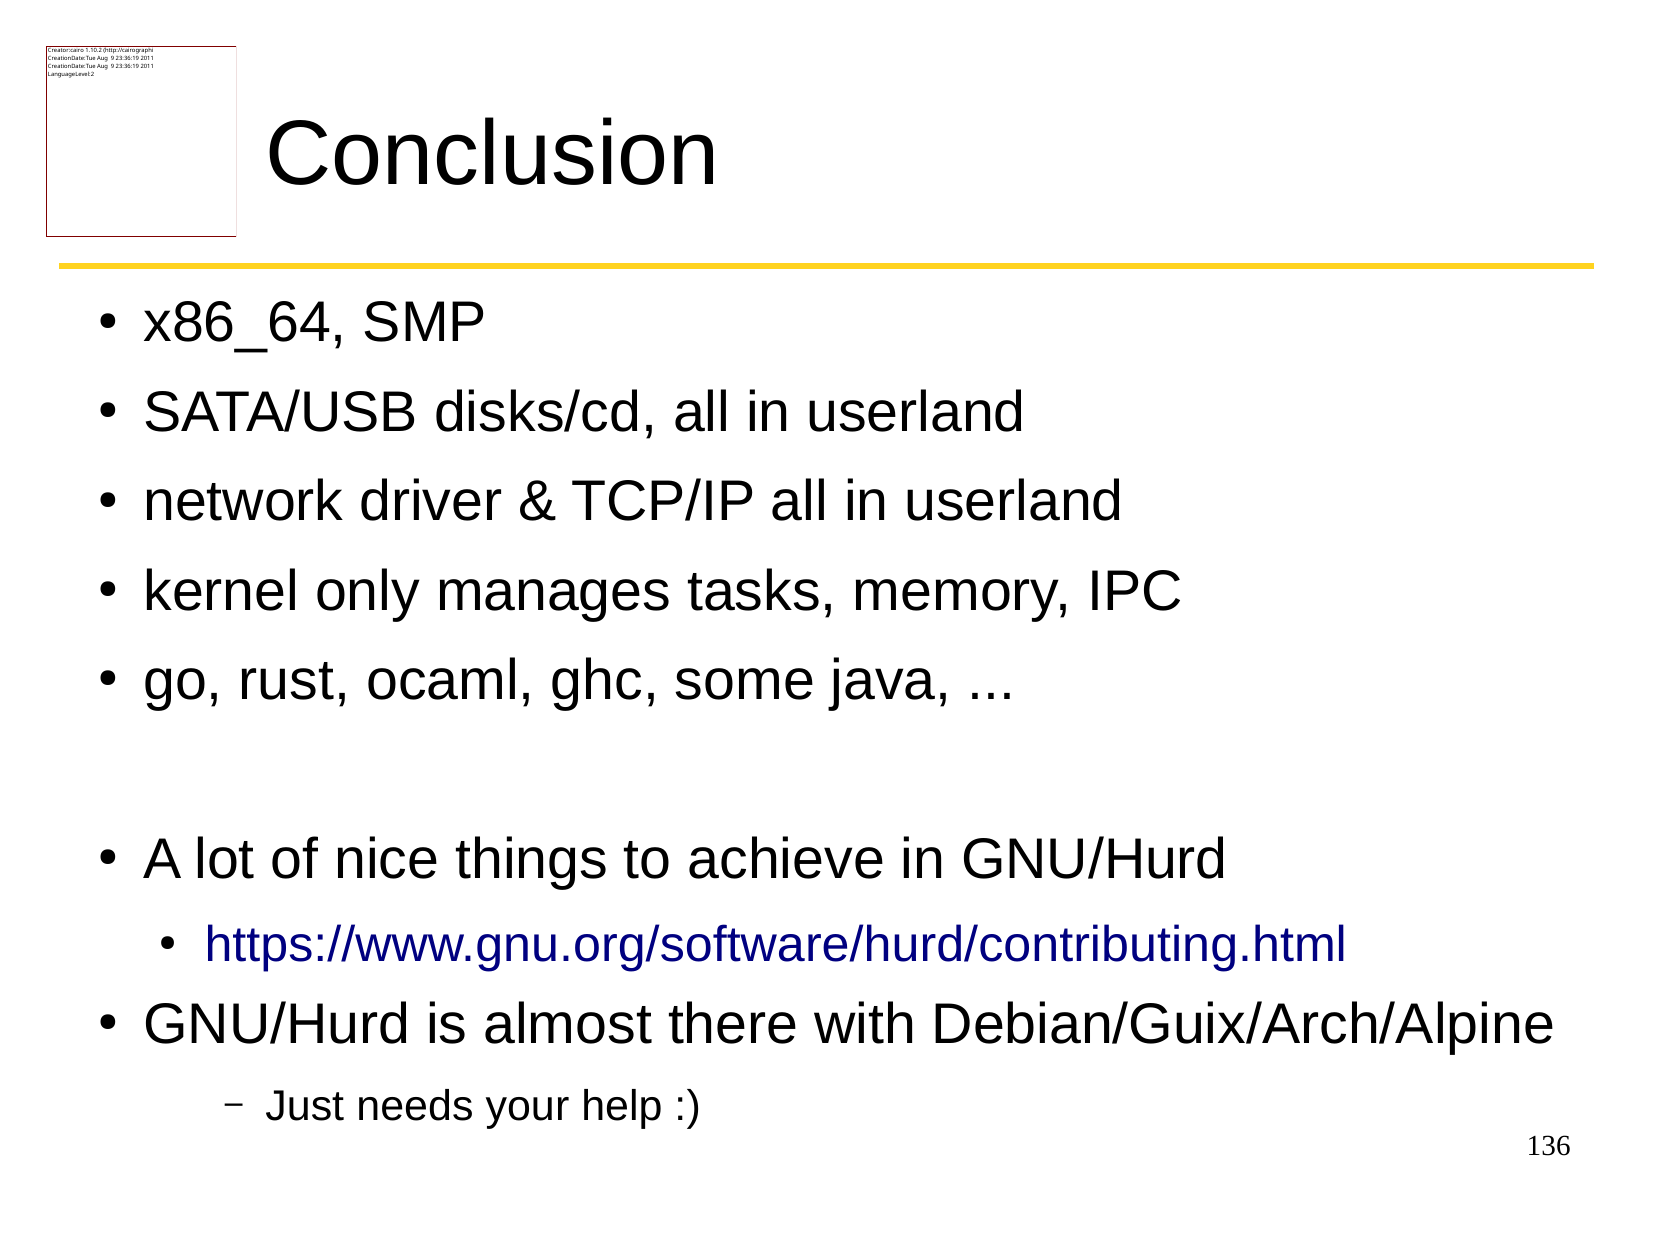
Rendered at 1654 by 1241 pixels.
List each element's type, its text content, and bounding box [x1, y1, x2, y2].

title Conclusion [265, 49, 1571, 257]
list x86_64, SMP SATA/USB disks/cd, all in userland network driver & TCP/IP all in userland kernel only manages tasks, memory, IPC go, rust, ocaml, ghc, some java, ... A lot of nice things to achieve in GNU/Hurd https://www.gnu.org/software/hurd/contributing.html GNU/Hurd is almost there with Debian/Guix/Arch/Alpine Just needs your help :) [82, 290, 1571, 1152]
